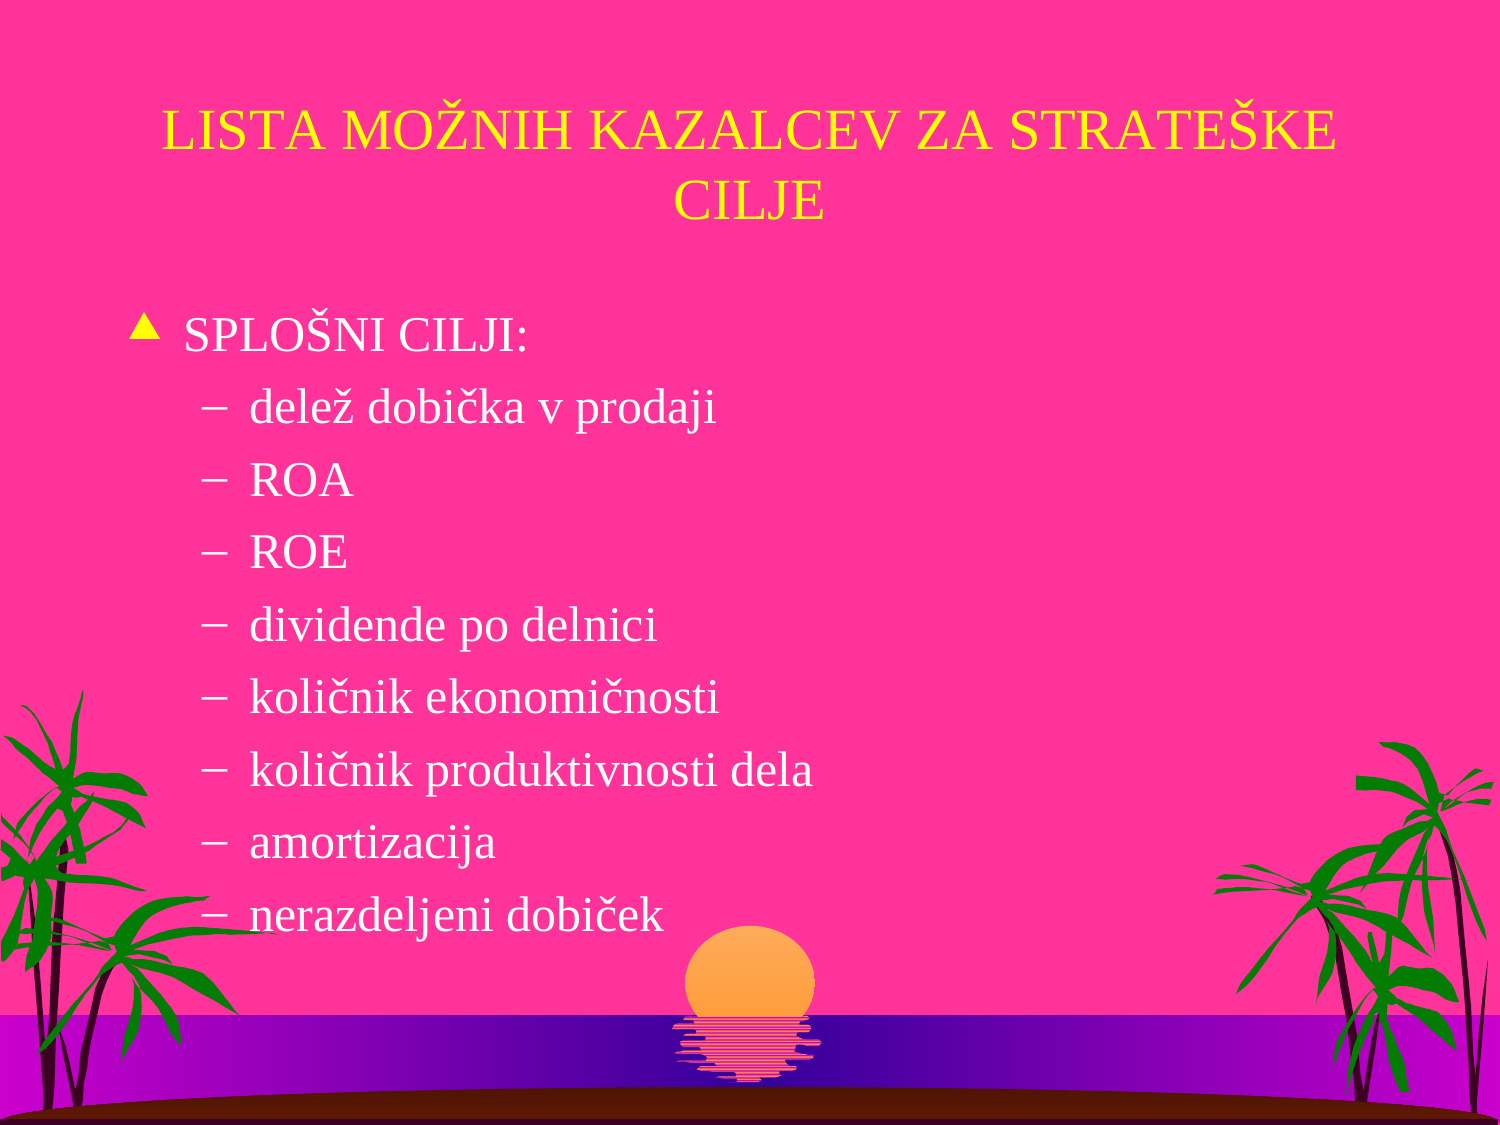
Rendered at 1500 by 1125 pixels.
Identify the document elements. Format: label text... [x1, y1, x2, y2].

list SPLOŠNI CILJI: delež dobička v prodaji ROA ROE dividende po delnici količnik ekonomičnosti količnik produktivnosti dela amortizacija nerazdeljeni dobiček [112, 293, 1388, 966]
title LISTA MOŽNIH KAZALCEV ZA STRATEŠKE CILJE [112, 65, 1388, 257]
picture [672, 1015, 822, 1083]
